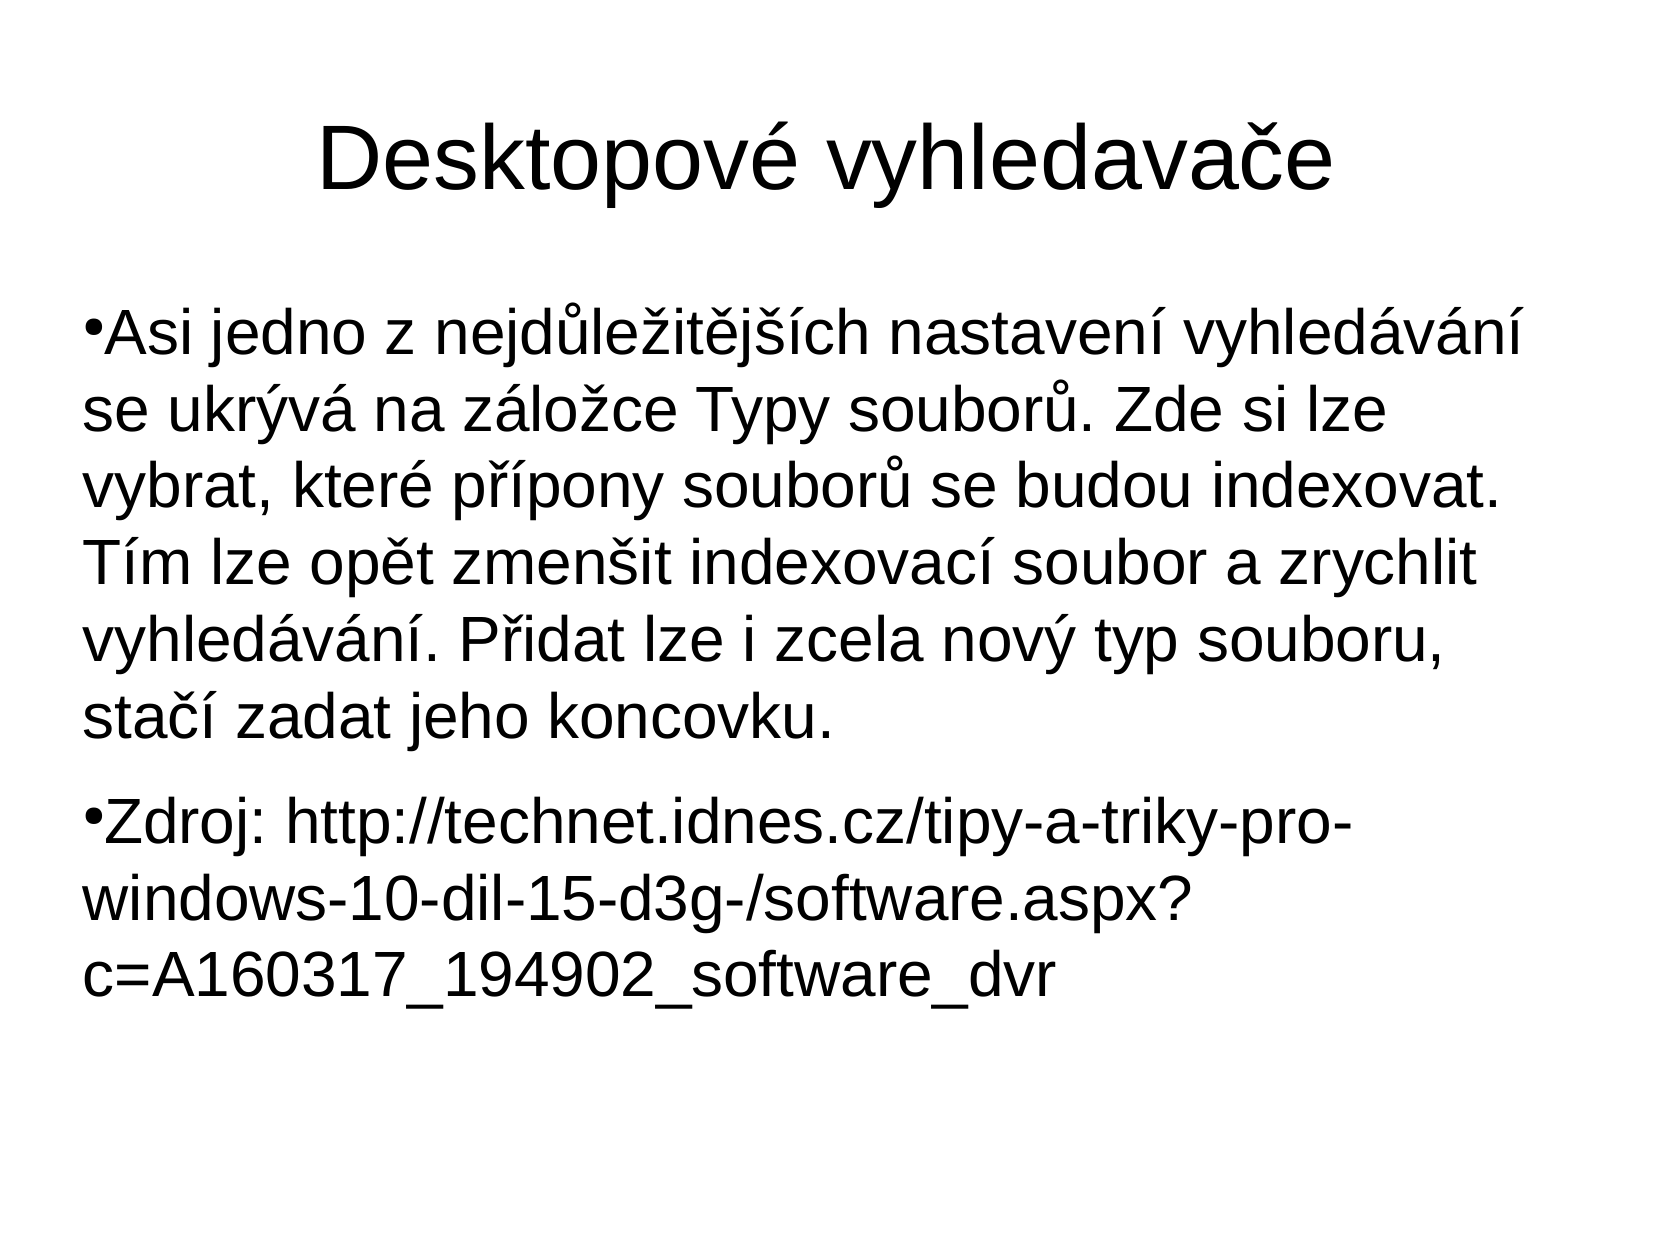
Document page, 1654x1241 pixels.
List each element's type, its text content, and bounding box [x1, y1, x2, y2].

list Asi jedno z nejdůležitějších nastavení vyhledávání se ukrývá na záložce Typy souborů. Zde si lze vybrat, které přípony souborů se budou indexovat. Tím lze opět zmenšit indexovací soubor a zrychlit vyhledávání. Přidat lze i zcela nový typ souboru, stačí zadat jeho koncovku. Zdroj: http://technet.idnes.cz/tipy-a-triky-pro-windows-10-dil-15-d3g-/software.aspx?c=A160317_194902_software_dvr [82, 290, 1571, 1010]
title Desktopové vyhledavače [82, 49, 1571, 257]
